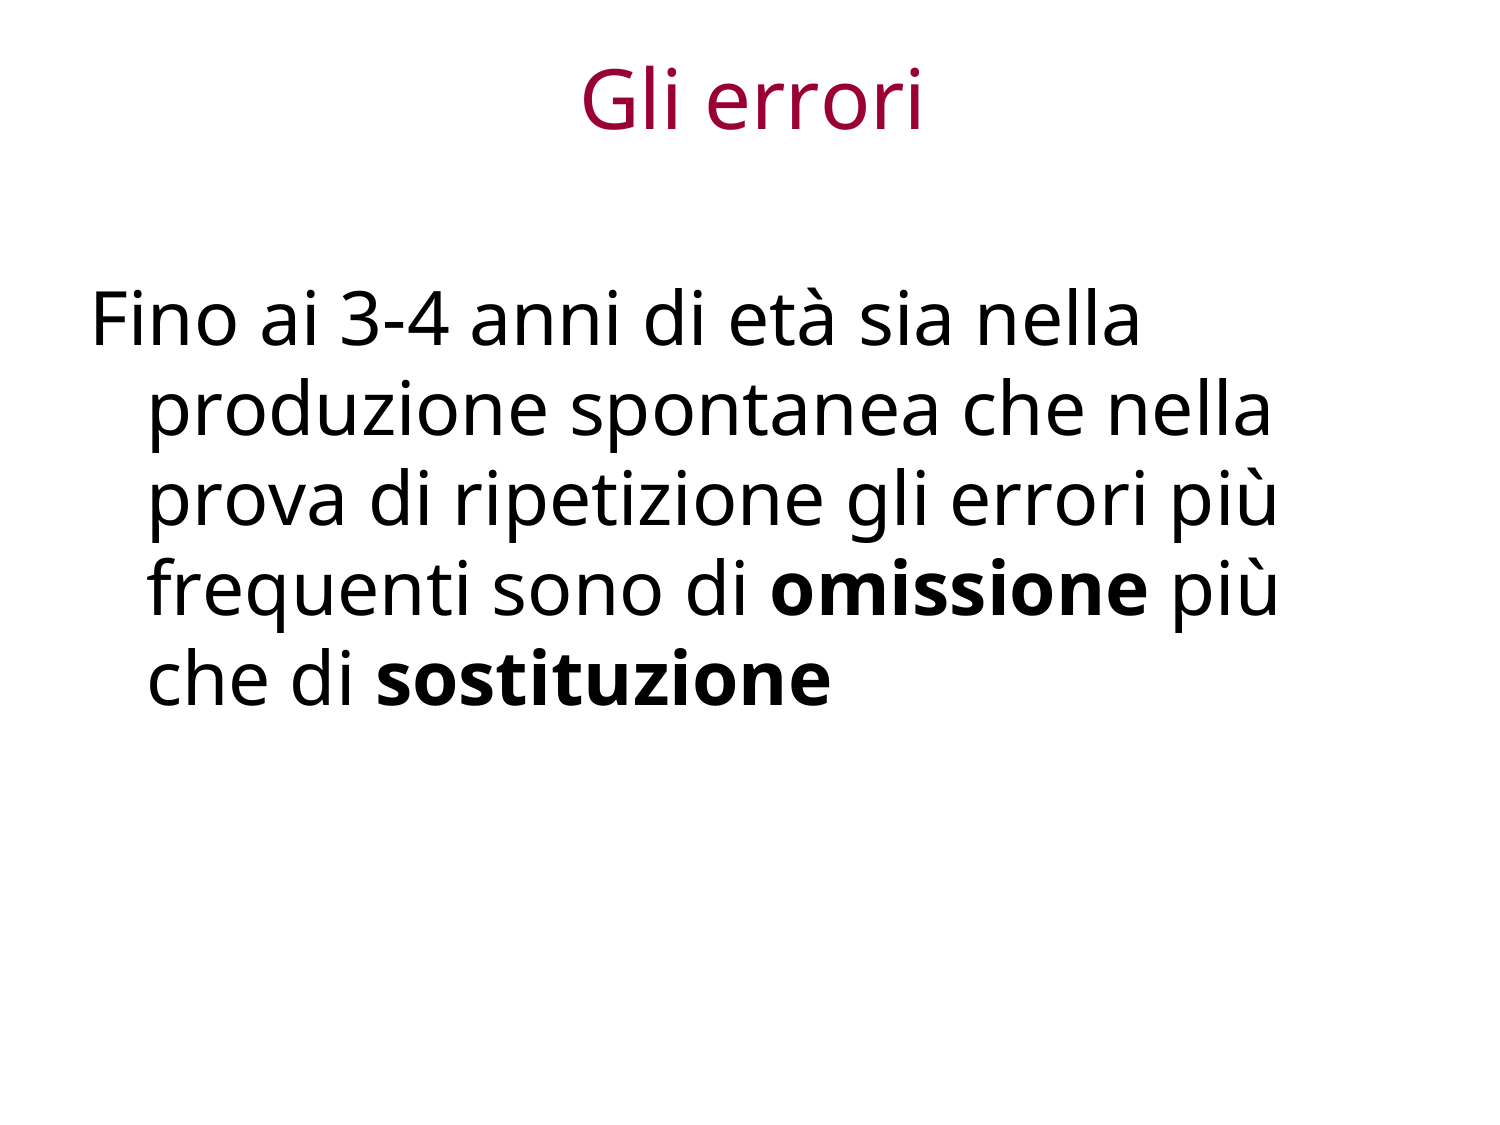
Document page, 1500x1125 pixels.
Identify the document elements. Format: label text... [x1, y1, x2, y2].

list Fino ai 3-4 anni di età sia nella produzione spontanea che nella prova di ripetizione gli errori più frequenti sono di omissione più che di sostituzione [75, 262, 1426, 1006]
title Gli errori [76, 30, 1430, 162]
